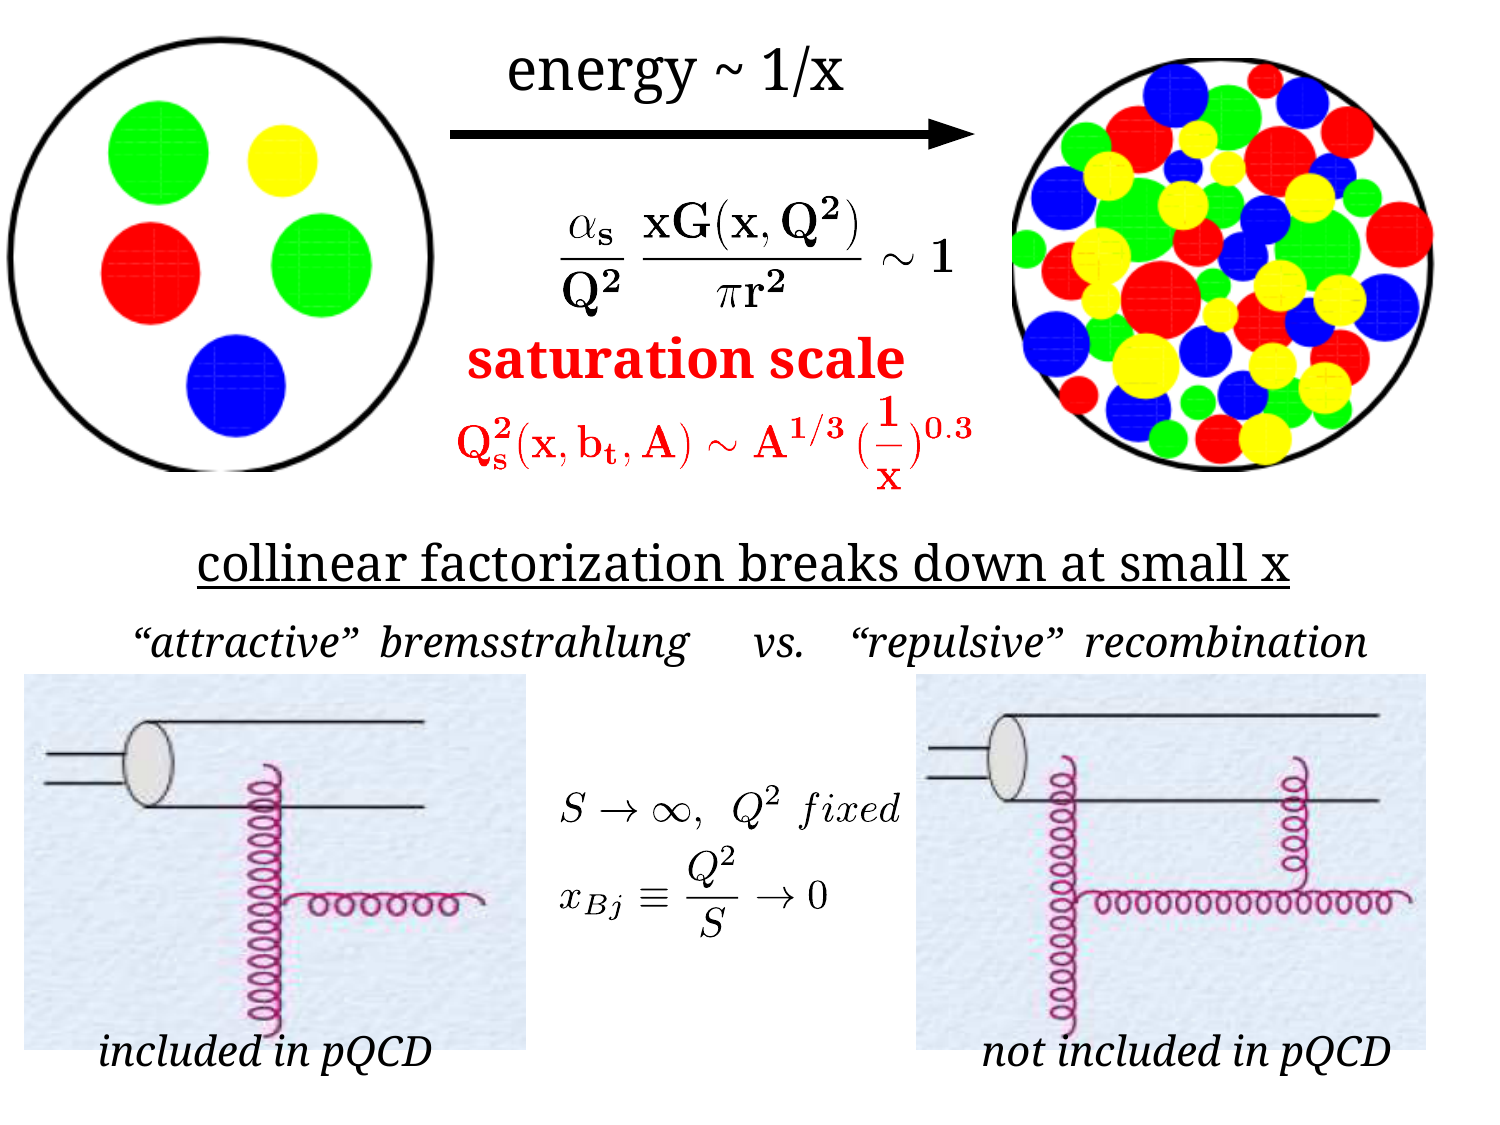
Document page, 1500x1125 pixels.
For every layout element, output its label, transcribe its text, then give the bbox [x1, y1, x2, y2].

picture [556, 192, 962, 316]
picture [24, 674, 526, 1051]
text_box saturation scale [452, 316, 978, 389]
text_box included in pQCD [34, 1025, 485, 1076]
picture [916, 676, 1426, 1012]
picture [0, 15, 978, 492]
picture [1012, 58, 1463, 472]
text_box not included in pQCD [900, 1012, 1463, 1088]
text_box “attractive” bremsstrahlung vs. “repulsive” recombination [0, 608, 1500, 676]
text_box energy ~ 1/x [450, 0, 901, 136]
title collinear factorization breaks down at small x [0, 487, 1500, 608]
text_box [558, 785, 901, 938]
